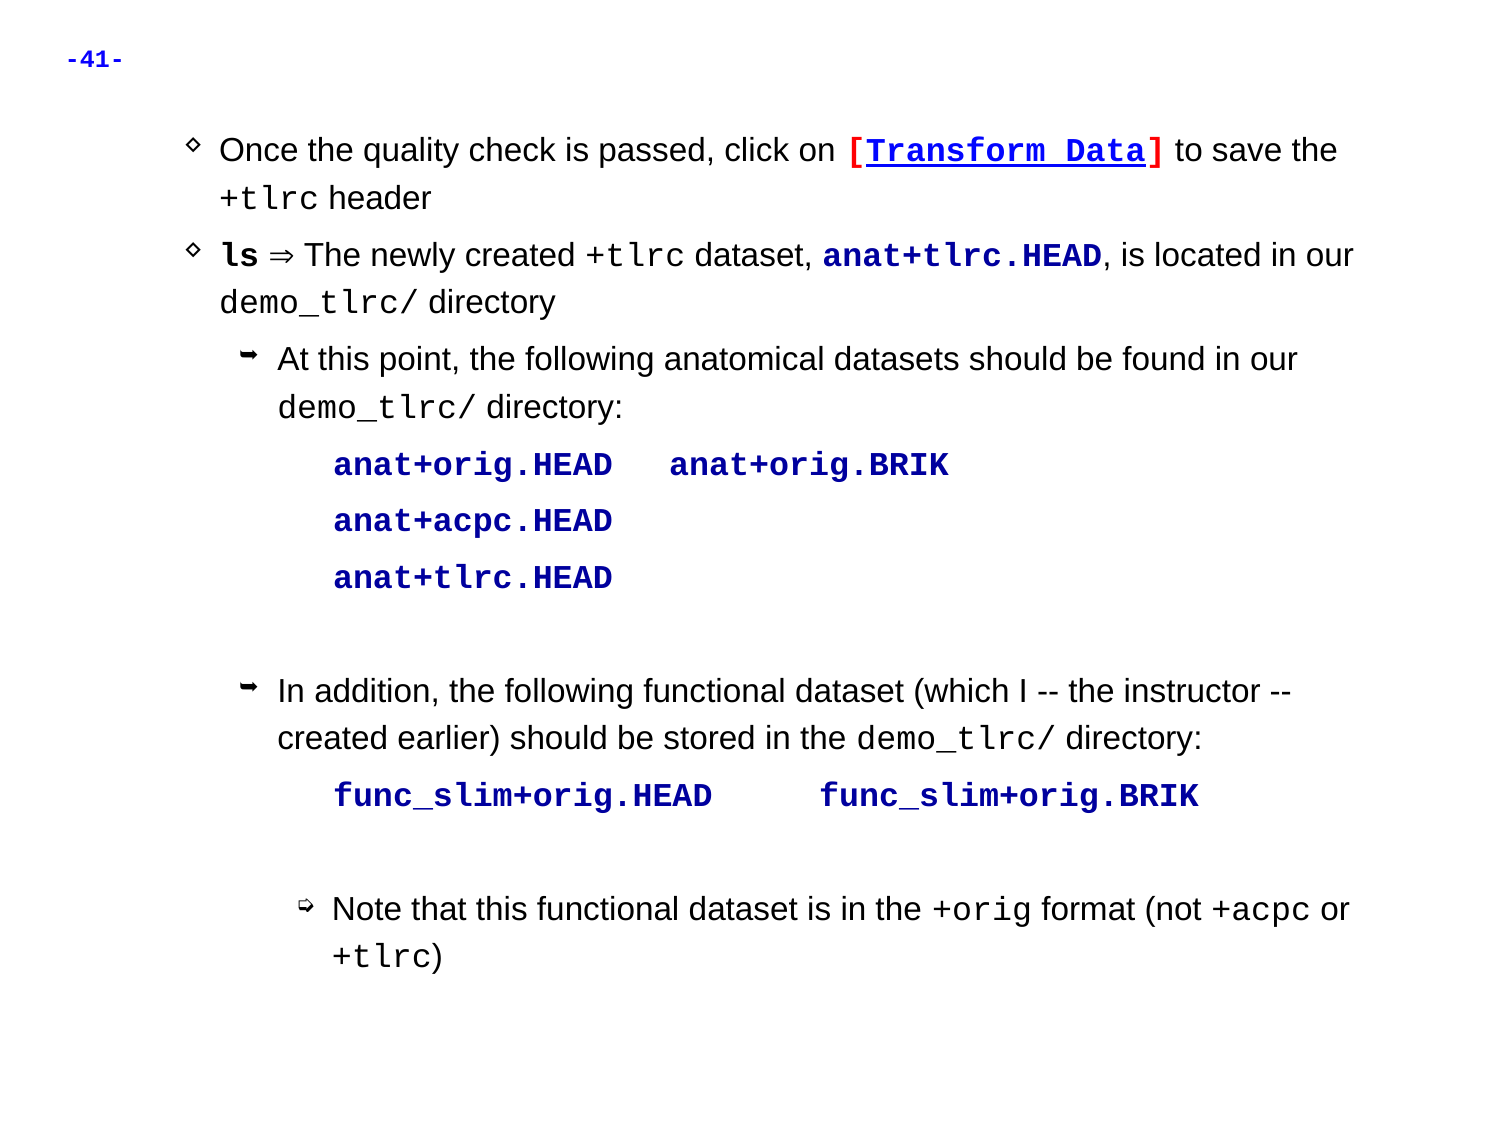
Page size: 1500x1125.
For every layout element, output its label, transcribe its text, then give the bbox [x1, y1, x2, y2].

text_box Once the quality check is passed, click on [Transform Data] to save the +tlrc header ls  The newly created +tlrc dataset, anat+tlrc.HEAD, is located in our demo_tlrc/ directory At this point, the following anatomical datasets should be found in our demo_tlrc/ directory: anat+orig.HEAD anat+orig.BRIK anat+acpc.HEAD anat+tlrc.HEAD In addition, the following functional dataset (which I -- the instructor -- created earlier) should be stored in the demo_tlrc/ directory: func_slim+orig.HEAD func_slim+orig.BRIK Note that this functional dataset is in the +orig format (not +acpc or +tlrc) [112, 112, 1413, 1088]
